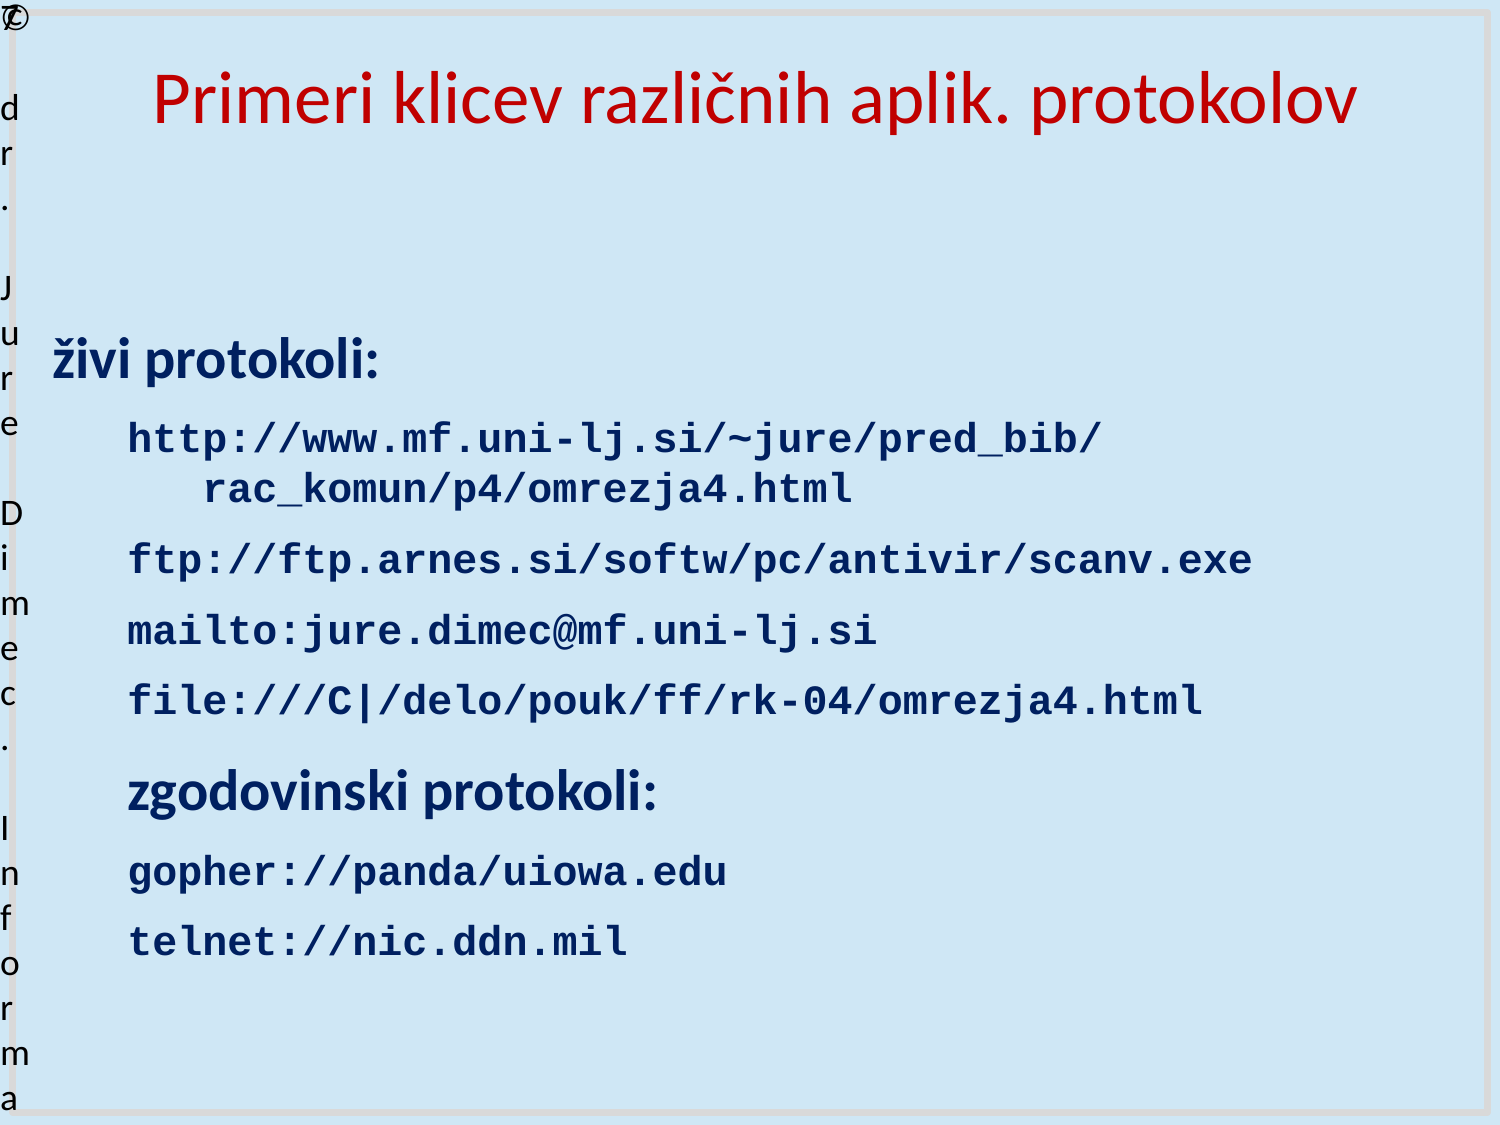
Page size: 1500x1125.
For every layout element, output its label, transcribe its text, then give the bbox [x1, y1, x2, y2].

title Primeri klicev različnih aplik. protokolov [37, 37, 1475, 150]
text_box živi protokoli: http://www.mf.uni-lj.si/~jure/pred_bib/ rac_komun/p4/omrezja4.html ftp://ftp.arnes.si/softw/pc/antivir/scanv.exe mailto:jure.dimec@mf.uni-lj.si file:///C|/delo/pouk/ff/rk-04/omrezja4.html zgodovinski protokoli: gopher://panda/uiowa.edu telnet://nic.ddn.mil [37, 312, 1475, 972]
